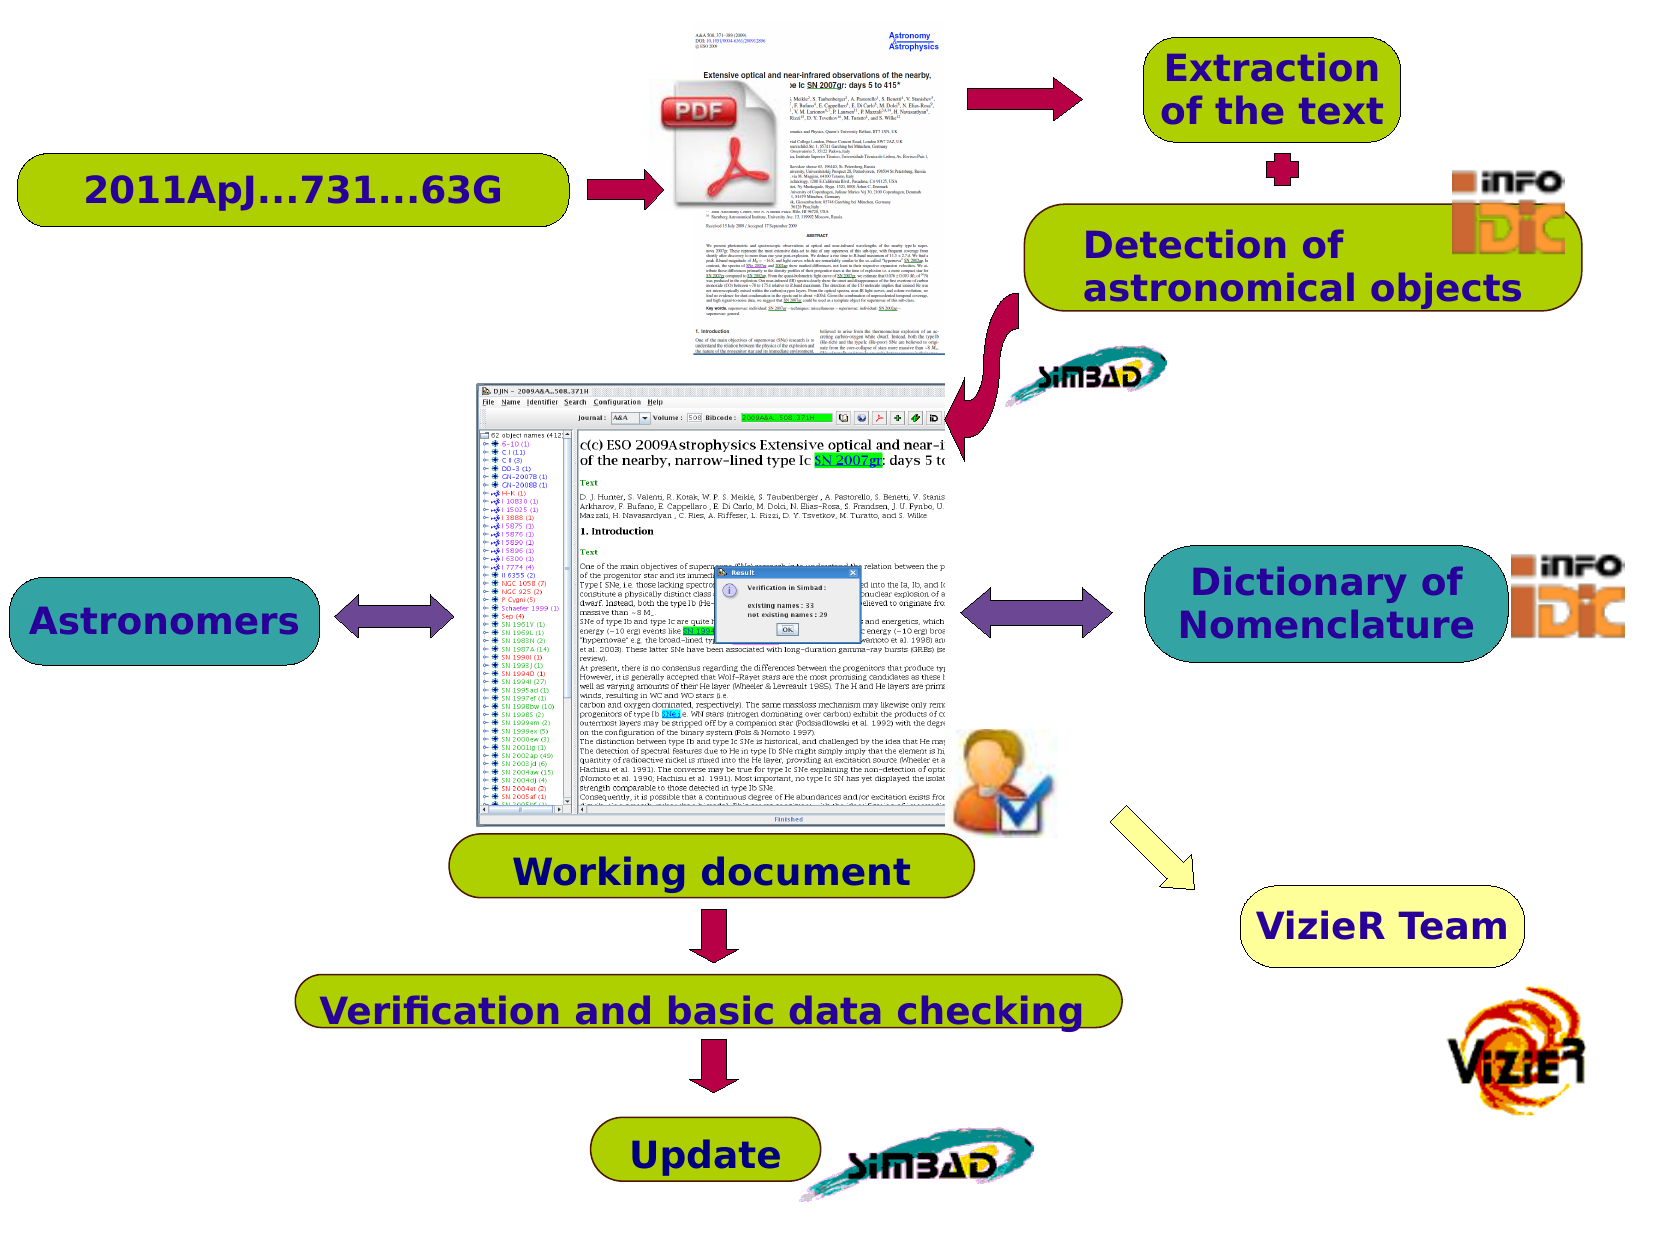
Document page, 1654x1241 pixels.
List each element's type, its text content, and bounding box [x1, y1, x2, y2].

text_box [1110, 805, 1195, 890]
text_box Working document [449, 833, 975, 898]
text_box Astronomers [9, 577, 320, 666]
text_box 2011ApJ...731...63G [17, 153, 570, 227]
picture [1003, 340, 1167, 414]
picture [1511, 547, 1625, 650]
picture [649, 21, 945, 355]
text_box [689, 1039, 739, 1093]
text_box [689, 909, 739, 963]
text_box Extraction of the text [1143, 37, 1401, 143]
text_box [960, 587, 1113, 638]
picture [476, 383, 1058, 838]
text_box [967, 77, 1083, 121]
text_box [587, 169, 664, 210]
text_box Dictionary of Nomenclature [1144, 545, 1509, 663]
picture [1443, 983, 1595, 1123]
text_box Detection of astronomical objects [1024, 204, 1582, 311]
picture [1452, 163, 1565, 266]
picture [797, 1121, 1034, 1211]
text_box Update [590, 1117, 821, 1182]
text_box [334, 594, 454, 638]
text_box [944, 293, 1019, 462]
text_box [1266, 153, 1299, 186]
text_box Verification and basic data checking [295, 974, 1123, 1028]
text_box VizieR Team [1240, 885, 1525, 968]
